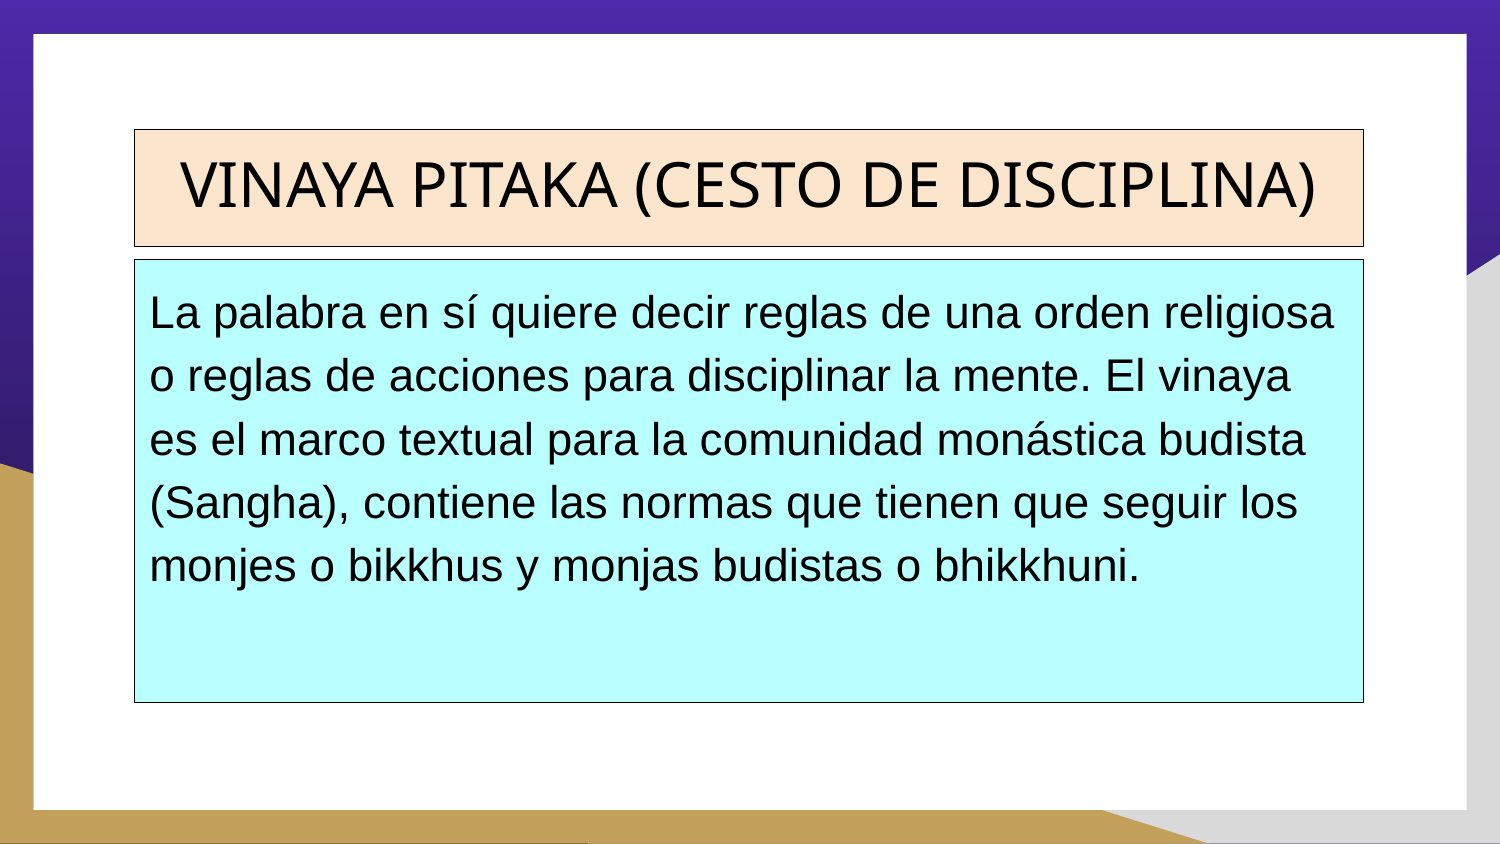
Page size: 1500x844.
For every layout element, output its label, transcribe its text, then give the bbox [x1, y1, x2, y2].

list La palabra en sí quiere decir reglas de una orden religiosa o reglas de acciones para disciplinar la mente. El vinaya es el marco textual para la comunidad monástica budista (Sangha), contiene las normas que tienen que seguir los monjes o bikkhus y monjas budistas o bhikkhuni. [134, 259, 1364, 703]
text_box VINAYA PITAKA (CESTO DE DISCIPLINA) [134, 129, 1364, 247]
